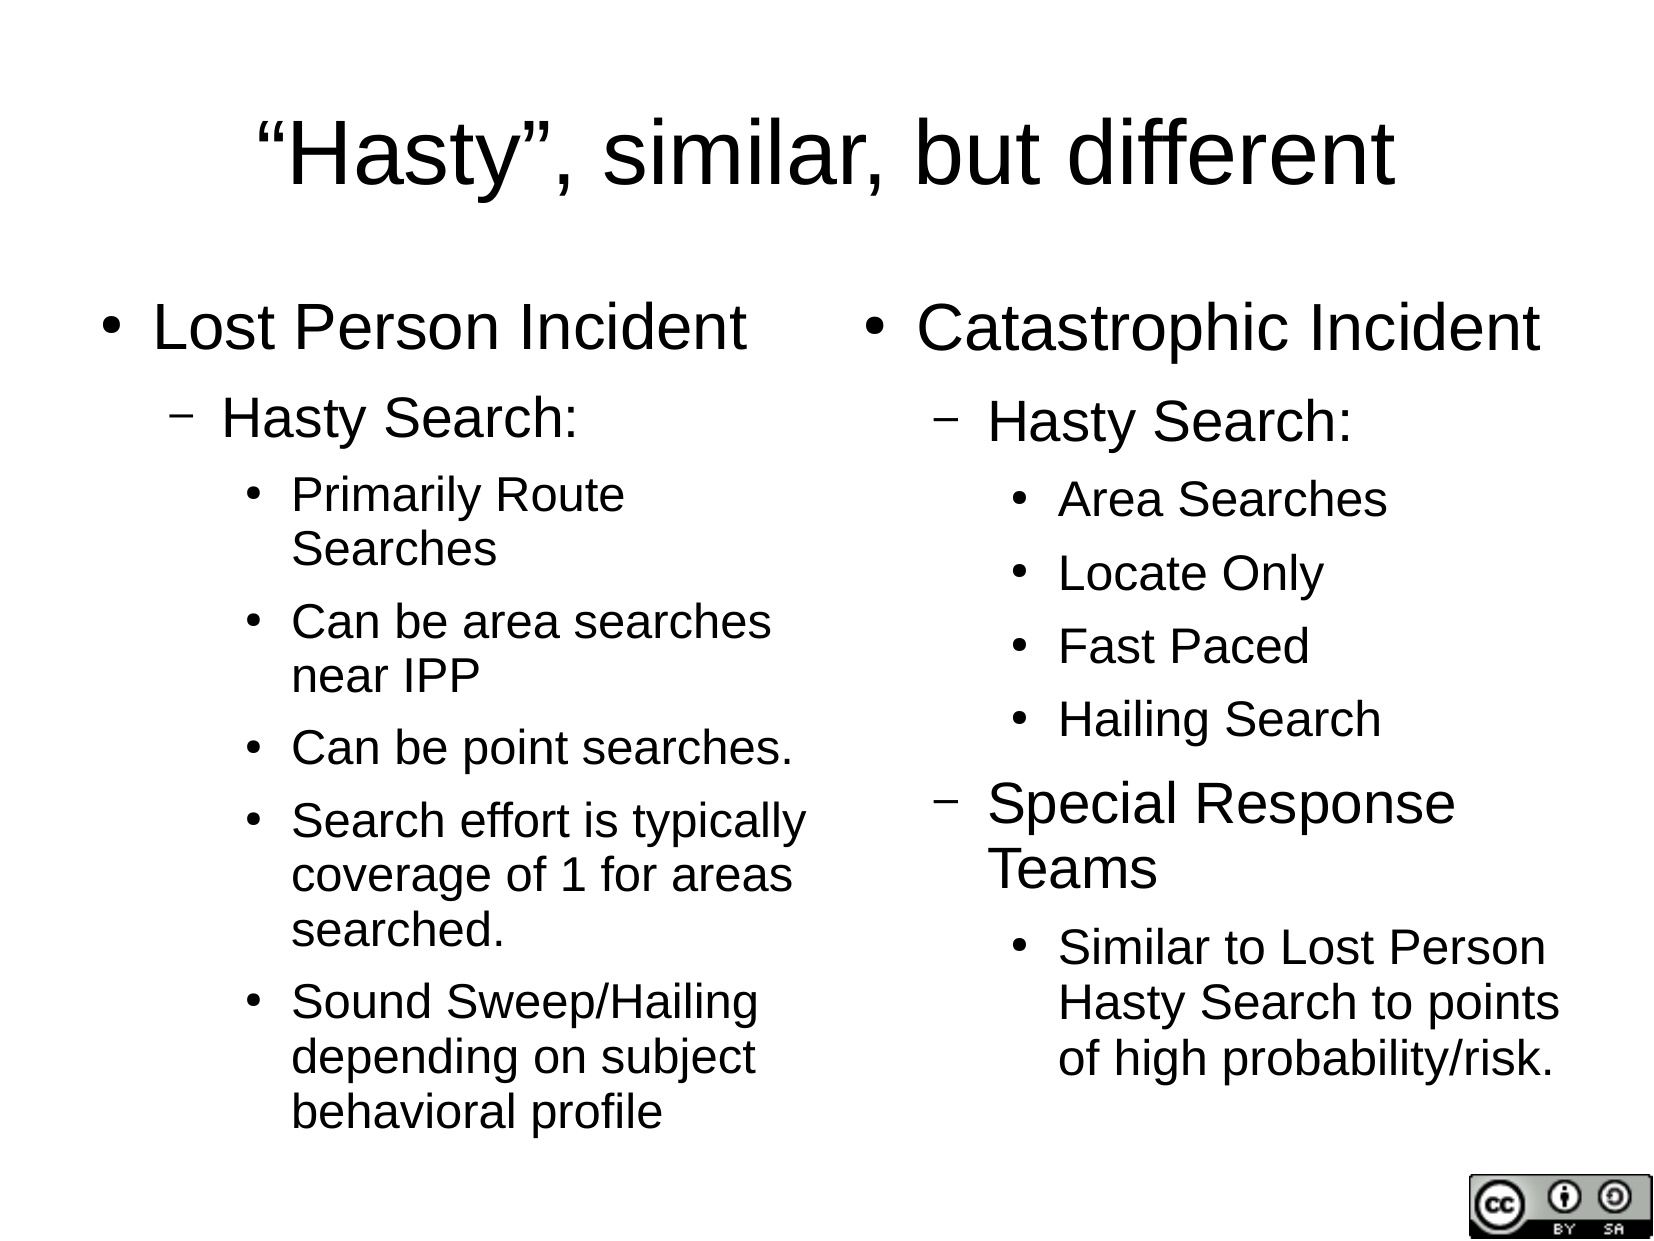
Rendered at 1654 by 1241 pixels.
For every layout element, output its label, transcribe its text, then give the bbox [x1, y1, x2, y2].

list Catastrophic Incident Hasty Search: Area Searches Locate Only Fast Paced Hailing Search Special Response Teams Similar to Lost Person Hasty Search to points of high probability/risk. [845, 290, 1572, 1190]
title “Hasty”, similar, but different [82, 49, 1571, 257]
list Lost Person Incident Hasty Search: Primarily Route Searches Can be area searches near IPP Can be point searches. Search effort is typically coverage of 1 for areas searched. Sound Sweep/Hailing depending on subject behavioral profile [82, 290, 809, 1154]
picture [1469, 1174, 1653, 1239]
